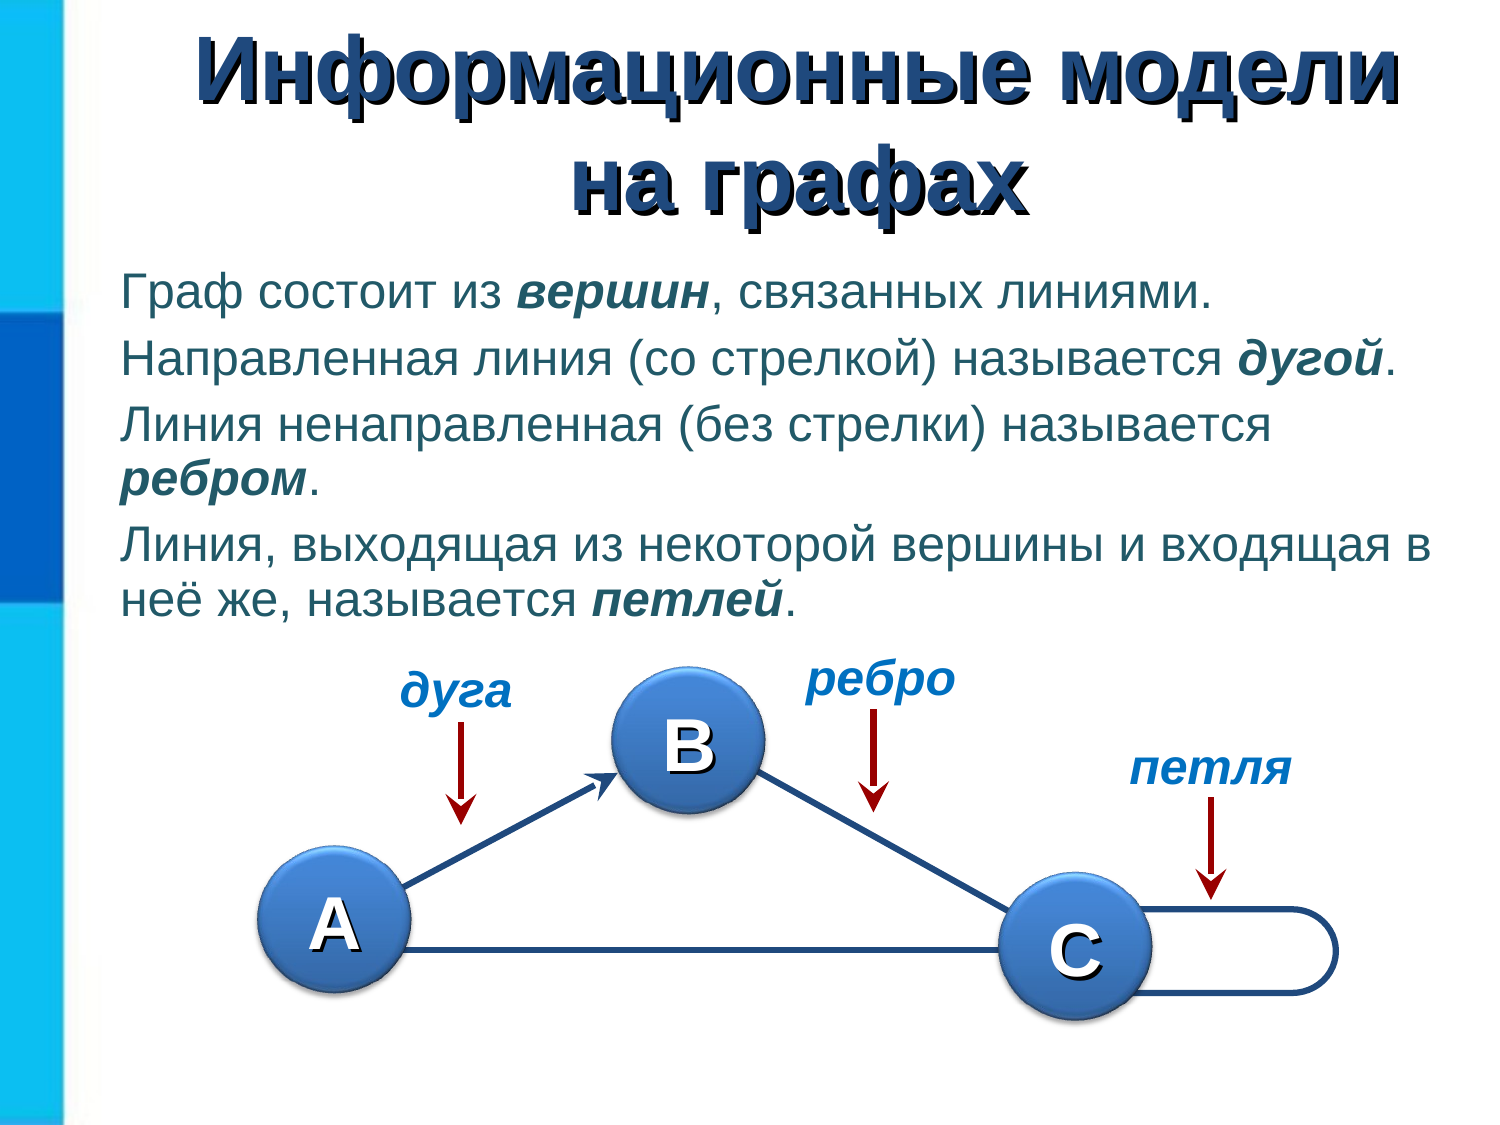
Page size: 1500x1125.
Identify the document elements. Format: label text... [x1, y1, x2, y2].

text_box С [1021, 894, 1130, 999]
text_box ребро [756, 637, 1007, 713]
text_box Граф состоит из вершин, связанных линиями. Направленная линия (со стрелкой) называется дугой. Линия ненаправленная (без стрелки) называется ребром. Линия, выходящая из некоторой вершины и входящая в неё же, называется петлей. [105, 257, 1481, 659]
title Информационные модели на графах [171, 11, 1425, 227]
picture [0, 0, 1500, 1125]
text_box А [280, 867, 389, 972]
text_box петля [1085, 726, 1336, 802]
text_box дуга [343, 649, 569, 726]
text_box В [635, 689, 743, 793]
